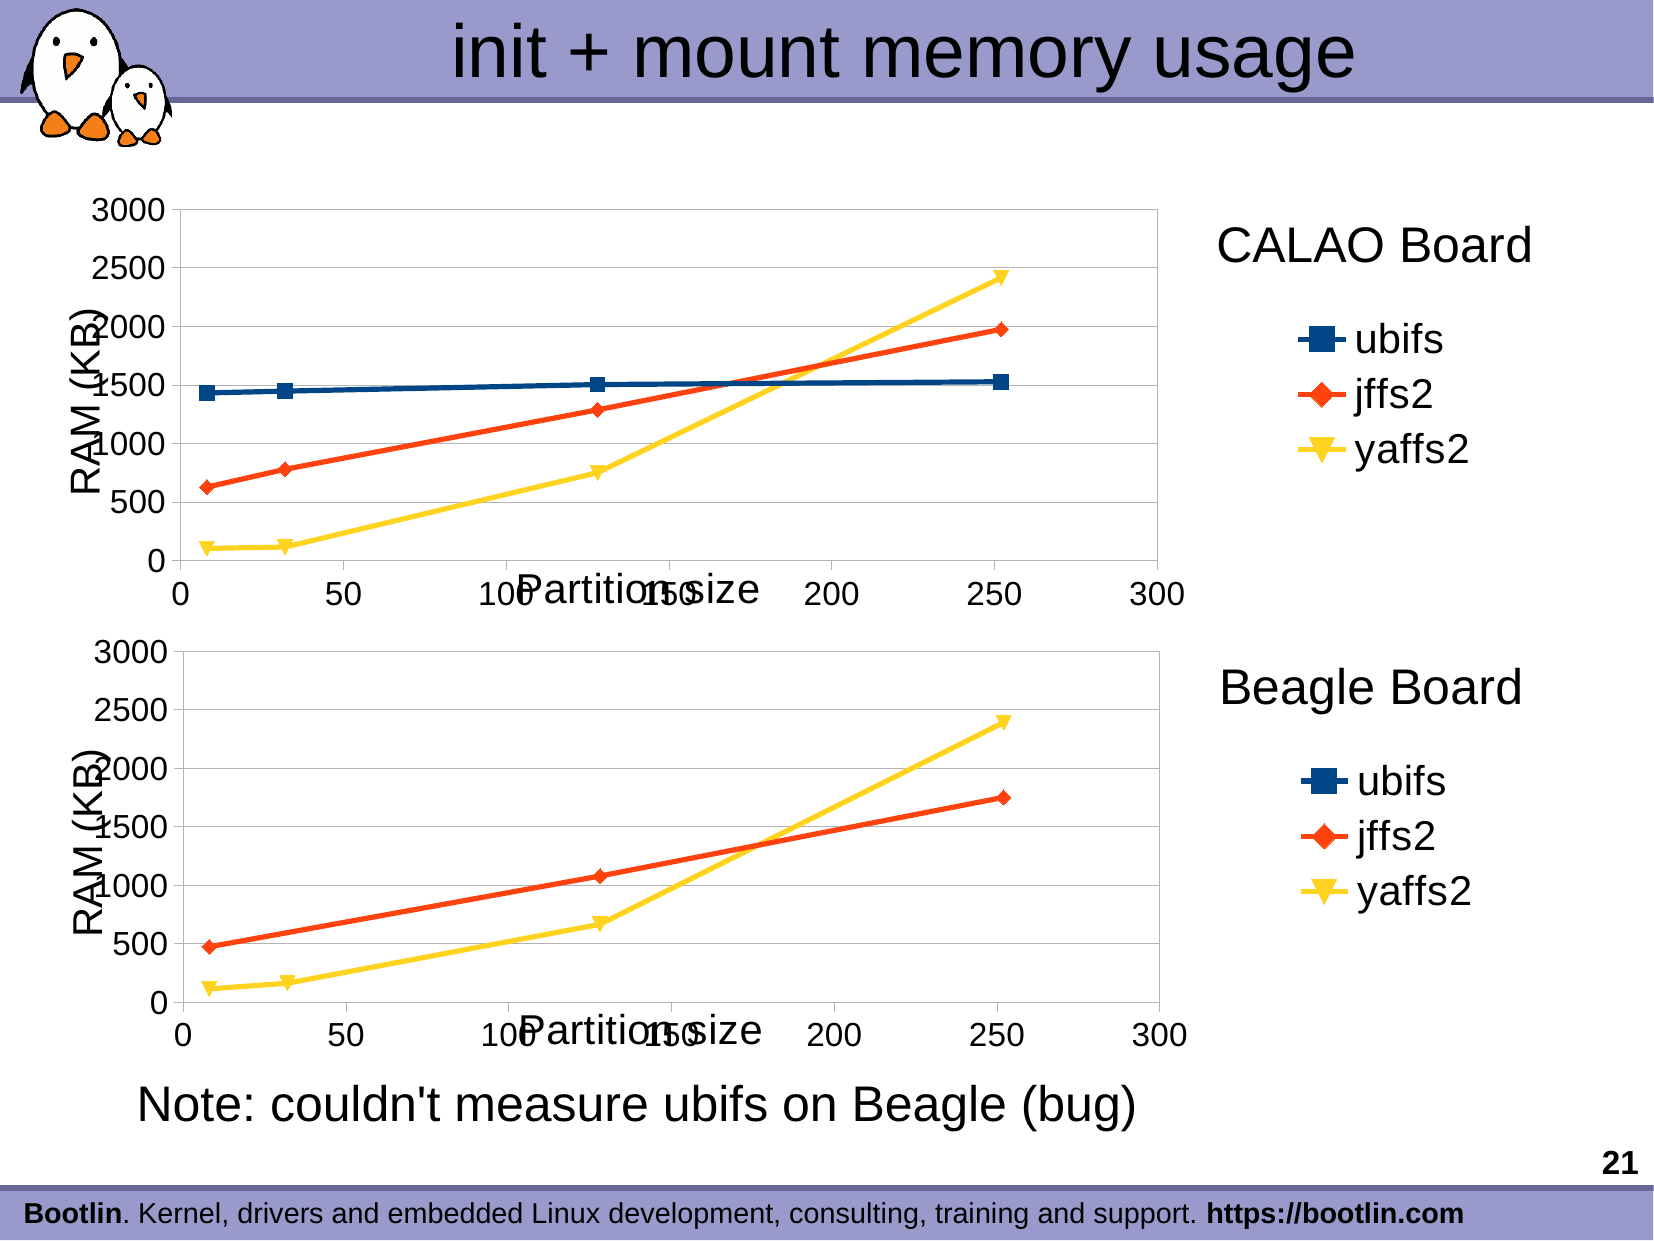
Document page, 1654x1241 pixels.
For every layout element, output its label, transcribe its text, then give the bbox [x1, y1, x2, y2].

text_box Note: couldn't measure ubifs on Beagle (bug) [136, 1076, 1139, 1139]
chart [49, 187, 1600, 625]
chart [51, 629, 1602, 1067]
picture [20, 8, 172, 147]
title init + mount memory usage [178, 5, 1631, 97]
